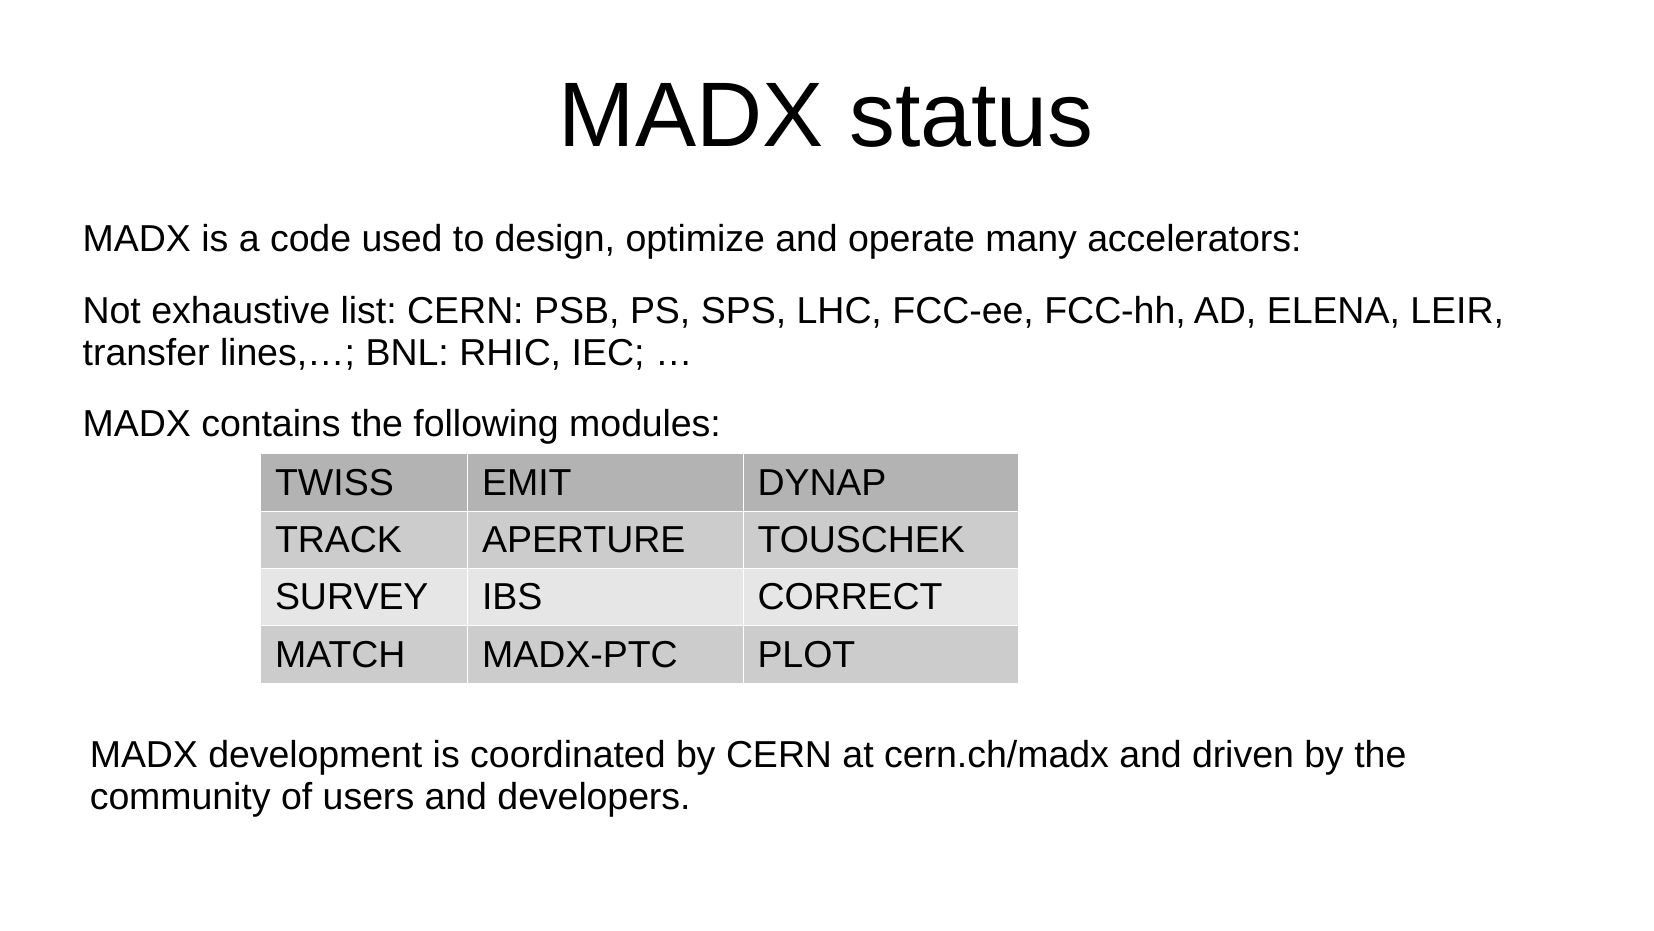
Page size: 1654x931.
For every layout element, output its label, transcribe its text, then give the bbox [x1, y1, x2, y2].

table_cell IBS [468, 569, 743, 625]
text_box MADX development is coordinated by CERN at cern.ch/madx and driven by the community of users and developers. [75, 726, 1538, 826]
list MADX is a code used to design, optimize and operate many accelerators: Not exhaustive list: CERN: PSB, PS, SPS, LHC, FCC-ee, FCC-hh, AD, ELENA, LEIR, transfer lines,…; BNL: RHIC, IEC; … MADX contains the following modules: [82, 217, 1571, 601]
table_cell MATCH [261, 626, 467, 683]
table_cell TOUSCHEK [744, 512, 1018, 568]
table_cell APERTURE [468, 512, 743, 568]
table_cell CORRECT [744, 569, 1018, 625]
table_cell MADX-PTC [468, 626, 743, 683]
table_header EMIT [468, 454, 743, 511]
title MADX status [82, 37, 1571, 193]
table_cell SURVEY [261, 569, 467, 625]
table_cell TRACK [261, 512, 467, 568]
table_header TWISS [261, 454, 467, 511]
table_header DYNAP [744, 454, 1018, 511]
table_cell PLOT [744, 626, 1018, 683]
